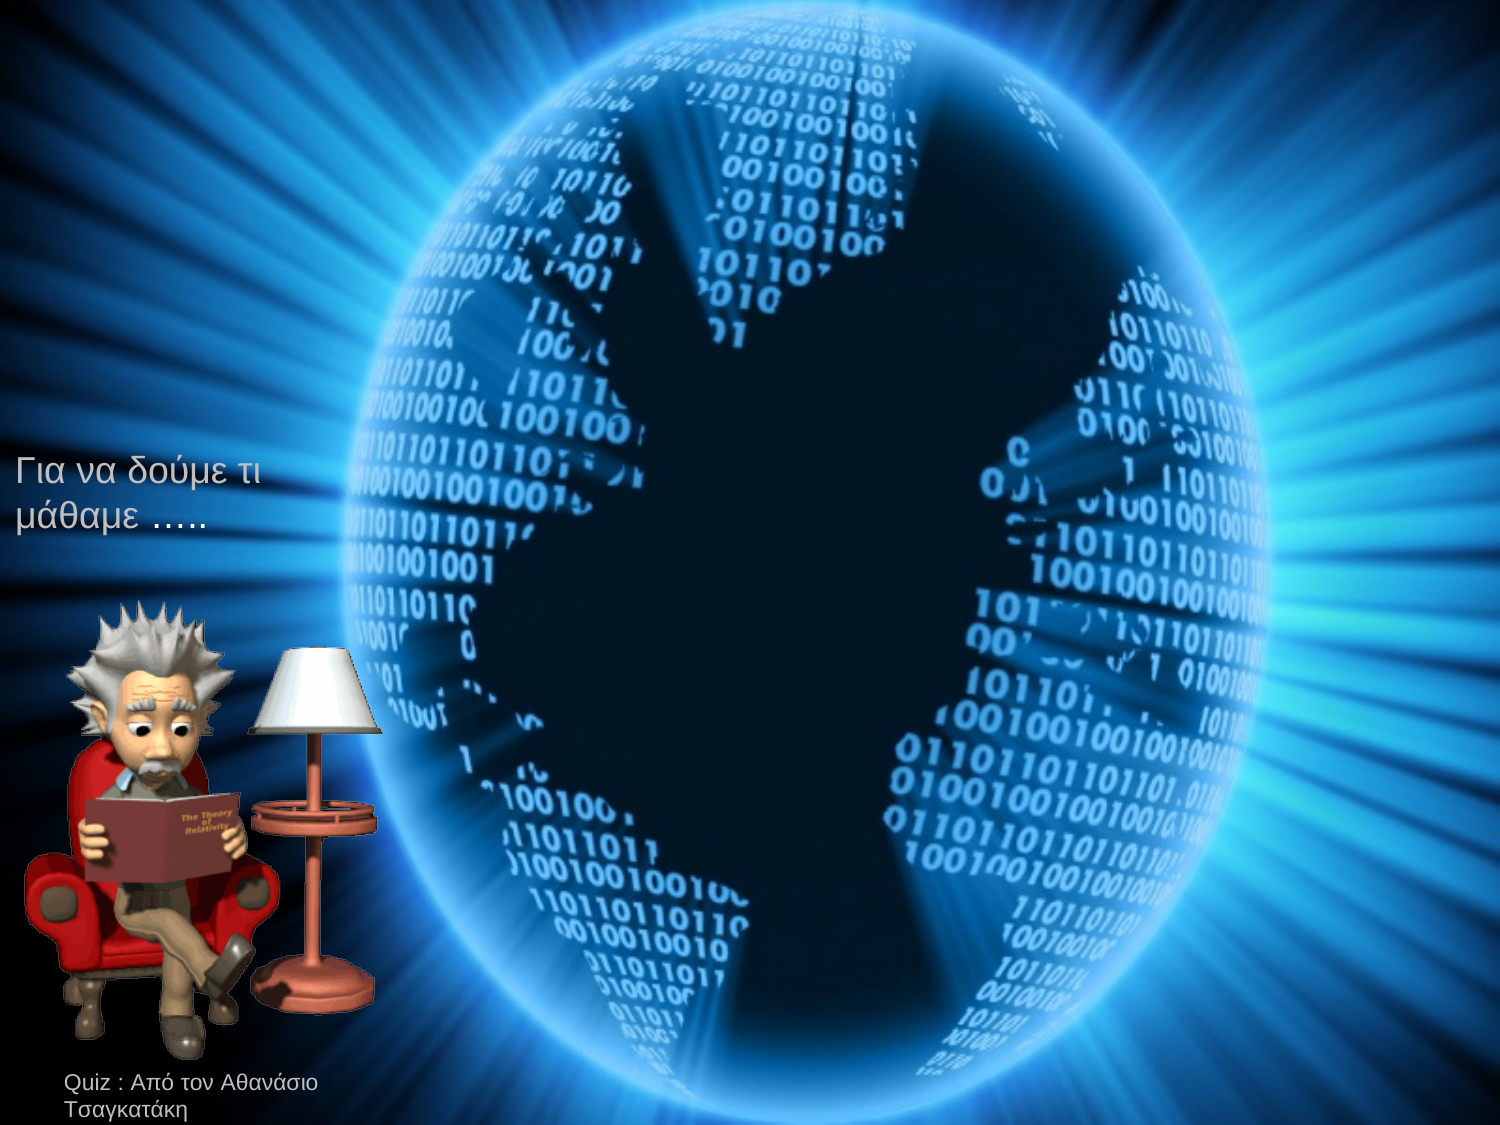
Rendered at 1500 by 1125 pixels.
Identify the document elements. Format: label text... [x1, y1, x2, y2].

text_box Quiz : Από τον Αθανάσιο Τσαγκατάκη [49, 1059, 469, 1125]
text_box Για να δούμε τι μάθαμε ….. [0, 438, 367, 544]
picture [0, 0, 1500, 1125]
